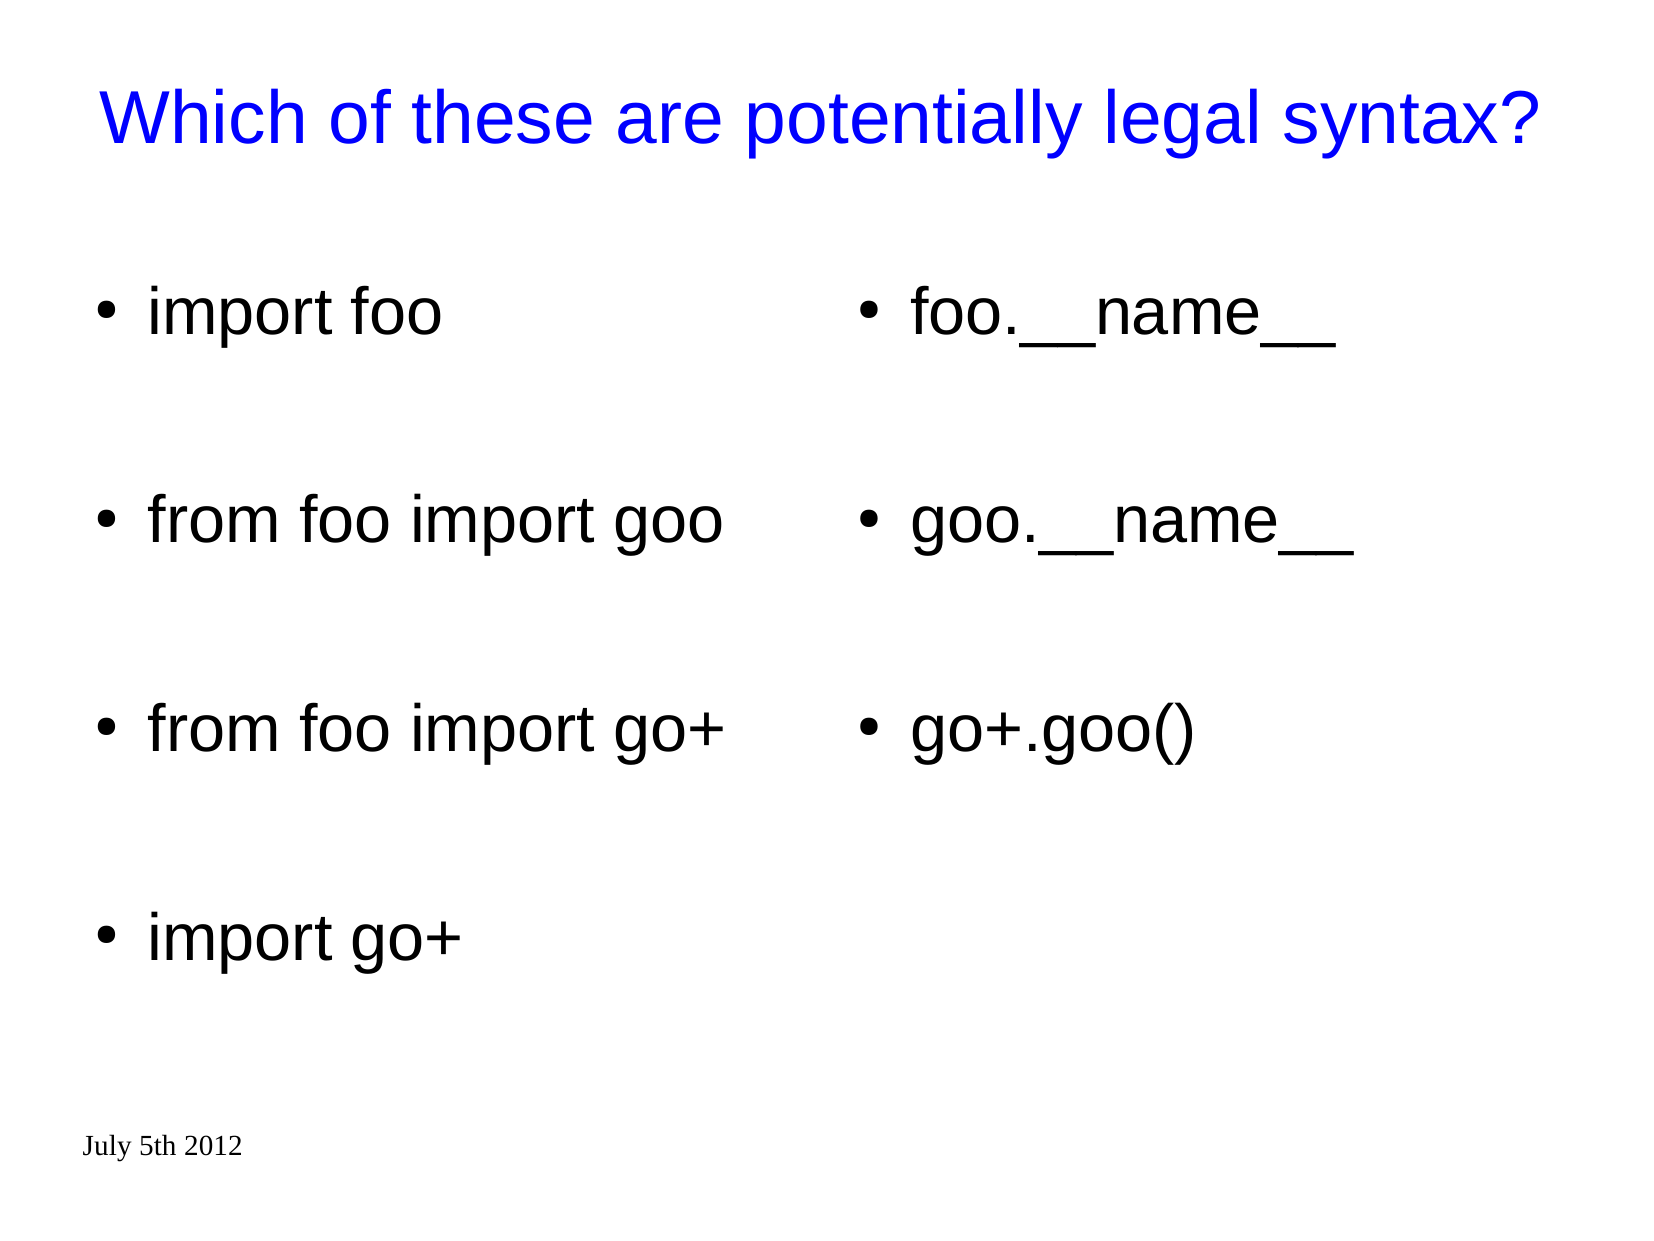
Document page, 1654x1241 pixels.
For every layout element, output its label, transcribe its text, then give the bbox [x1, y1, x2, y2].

list import foo from foo import goo from foo import go+ import go+ [76, 274, 803, 1093]
list foo.__name__ goo.__name__ go+.goo() [839, 274, 1566, 1093]
title Which of these are potentially legal syntax? [76, 58, 1565, 178]
